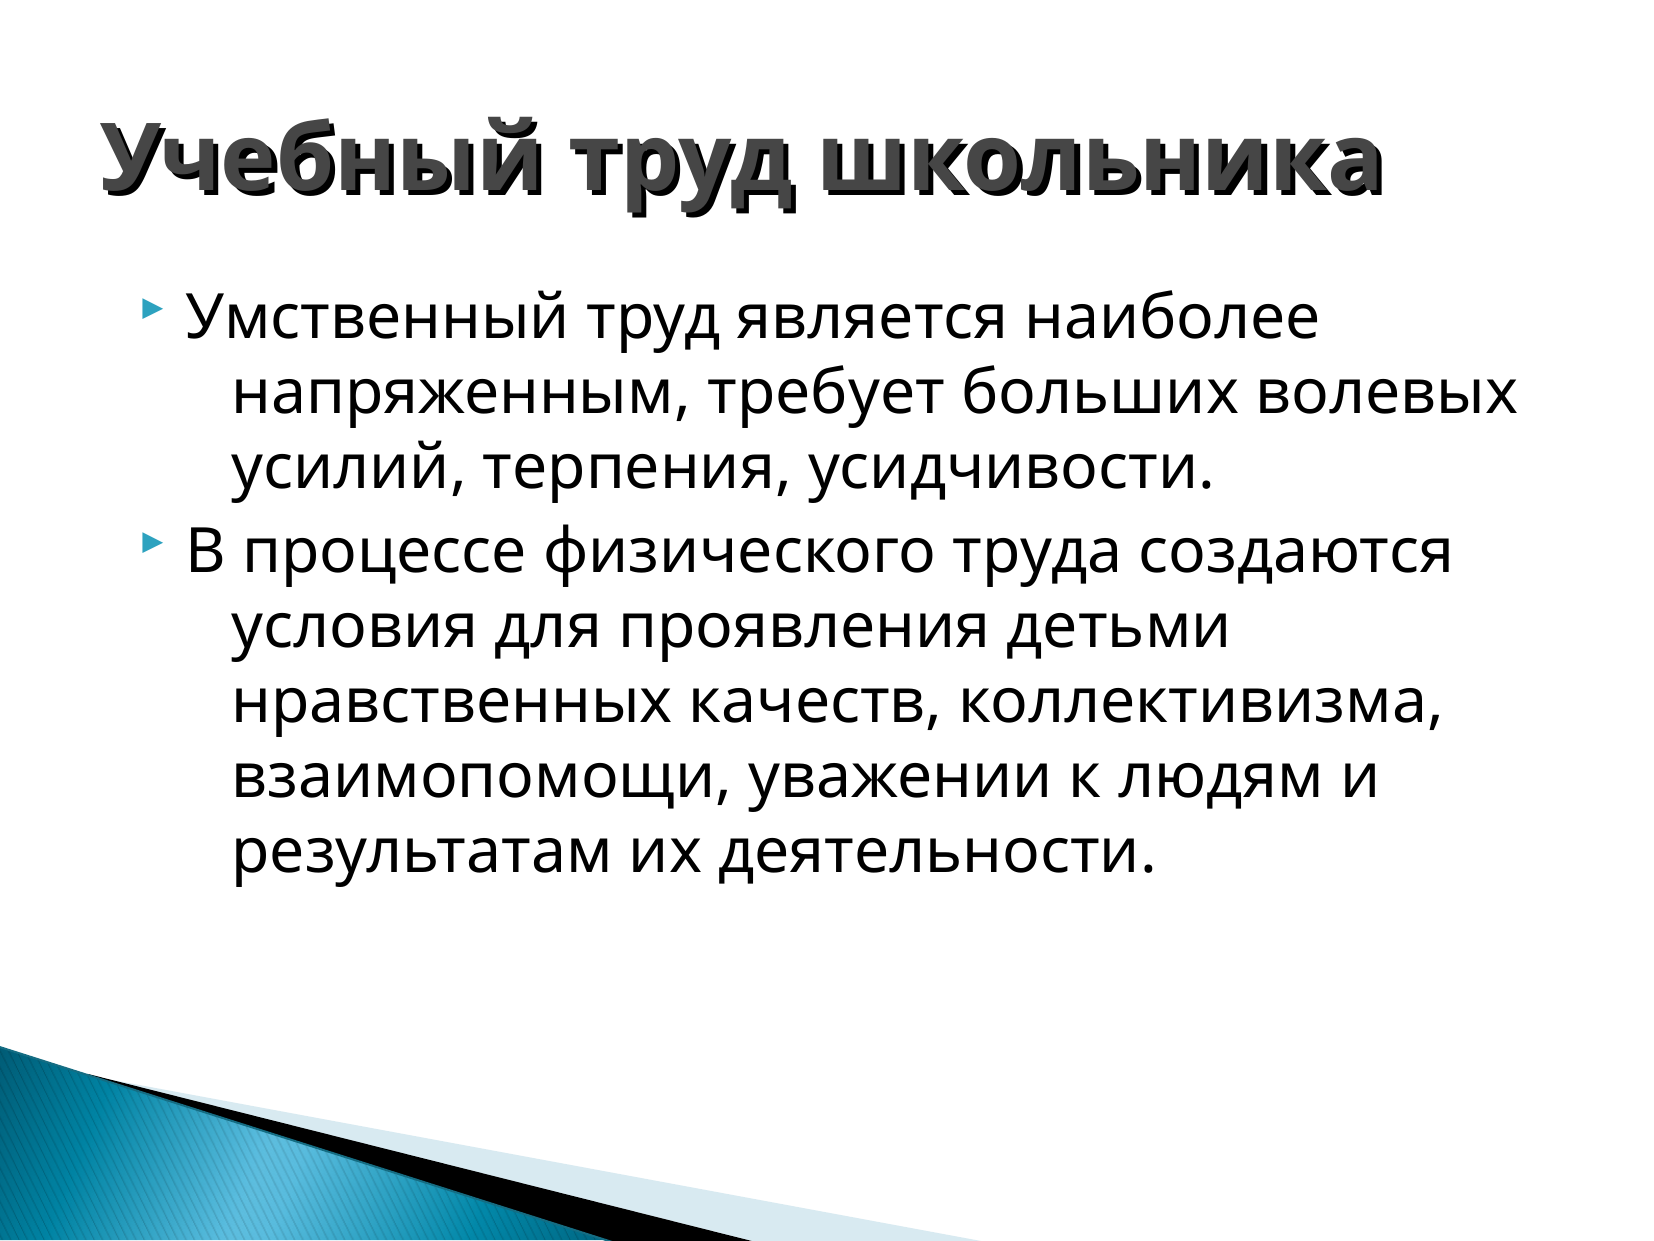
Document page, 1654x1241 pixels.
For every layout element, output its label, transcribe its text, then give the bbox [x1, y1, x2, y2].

list Умственный труд является наиболее напряженным, требует больших волевых усилий, терпения, усидчивости. В процессе физического труда создаются условия для проявления детьми нравственных качеств, коллективизма, взаимопомощи, уважении к людям и результатам их деятельности. [82, 267, 1571, 1087]
title Учебный труд школьника [82, 49, 1571, 257]
